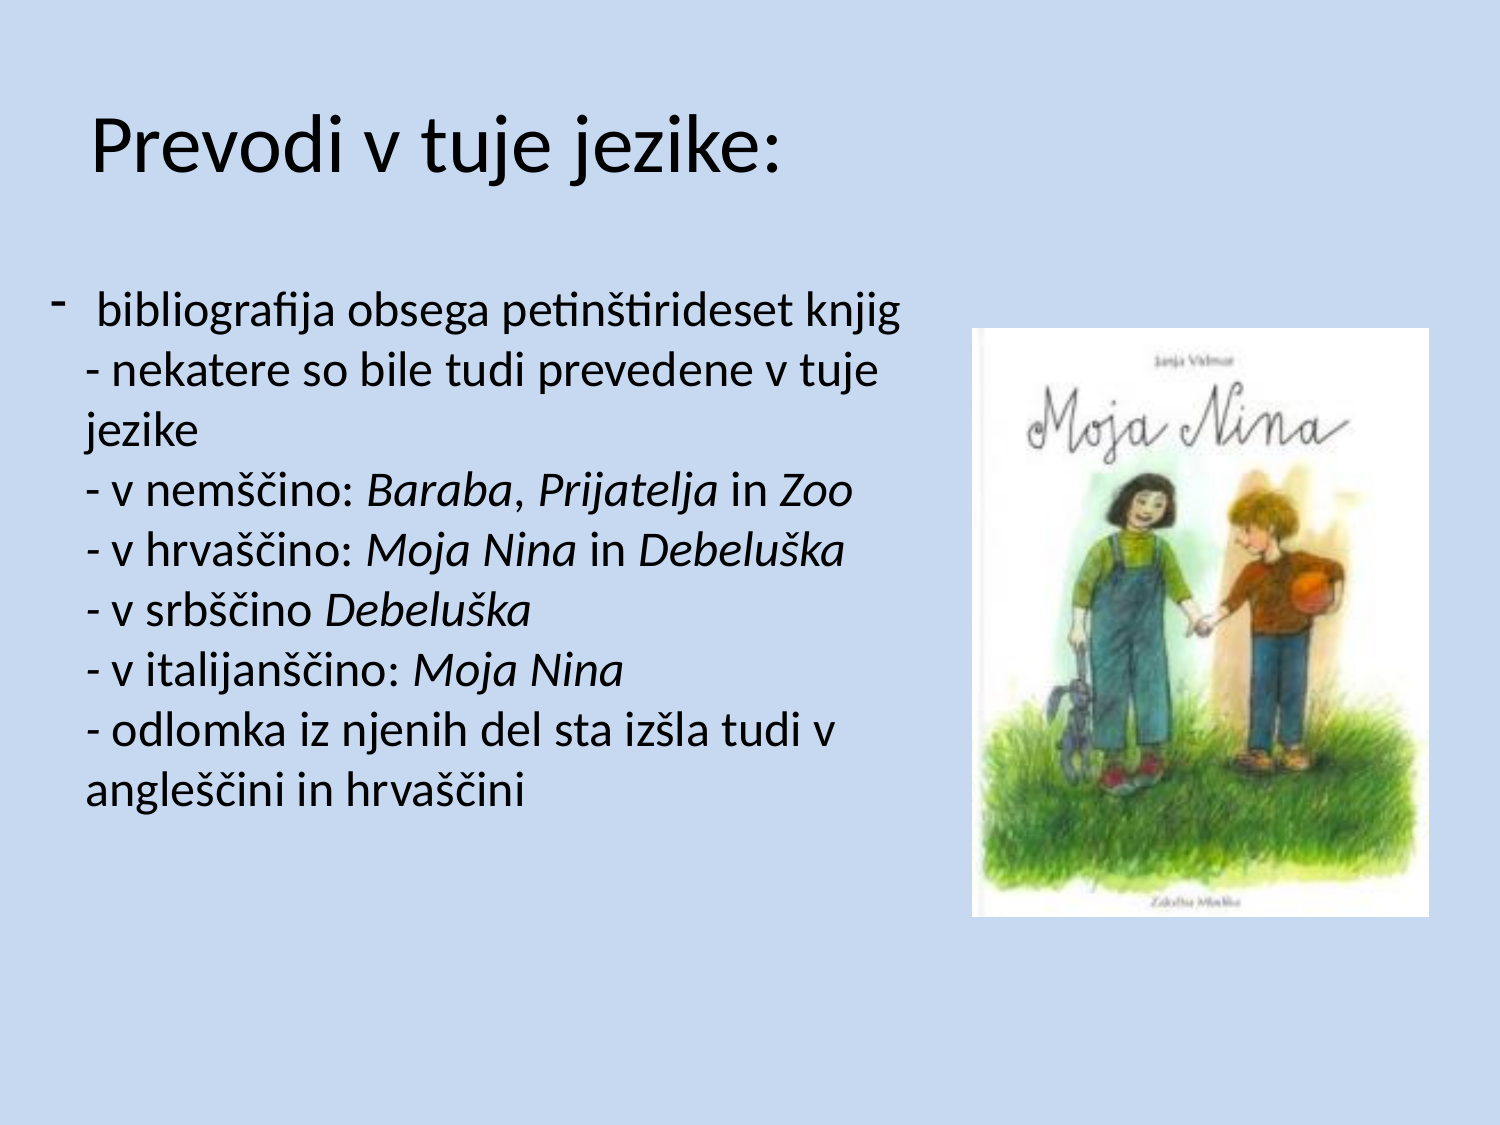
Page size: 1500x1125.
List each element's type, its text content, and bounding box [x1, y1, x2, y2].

title Prevodi v tuje jezike: [75, 45, 1425, 233]
text_box bibliografija obsega petinštirideset knjig - nekatere so bile tudi prevedene v tuje jezike - v nemščino: Baraba, Prijatelja in Zoo - v hrvaščino: Moja Nina in Debeluška - v srbščino Debeluška - v italijanščino: Moja Nina - odlomka iz njenih del sta izšla tudi v angleščini in hrvaščini [35, 269, 926, 825]
picture [972, 328, 1429, 917]
